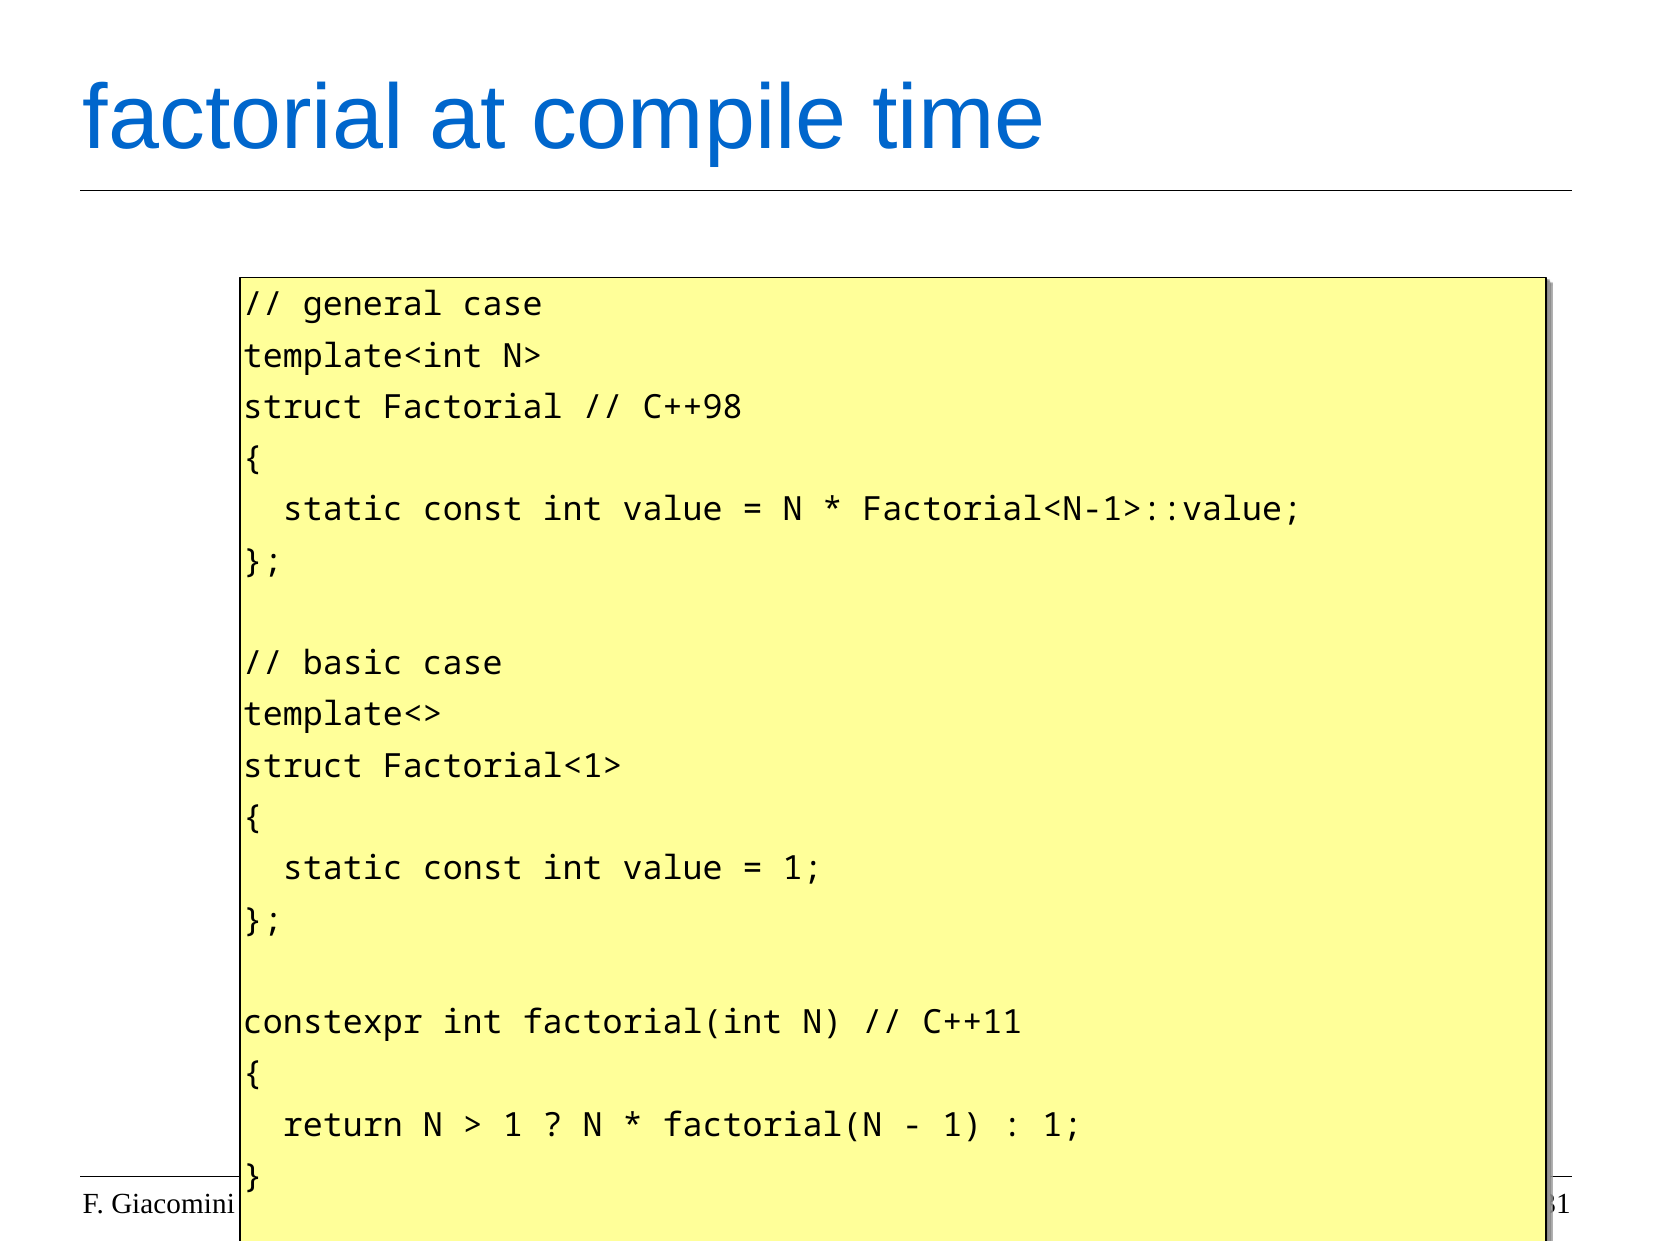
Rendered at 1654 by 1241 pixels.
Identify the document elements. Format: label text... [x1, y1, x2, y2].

title factorial at compile time [82, 49, 1571, 184]
text_box // general case template<int N> struct Factorial // C++98 { static const int value = N * Factorial<N-1>::value; }; // basic case template<> struct Factorial<1> { static const int value = 1; }; constexpr int factorial(int N) // C++11 { return N > 1 ? N * factorial(N - 1) : 1; } constexpr int f1 = Factorial<10>::value; constexpr int f2 = factorial(10); static_assert(f1 == f2, "Factorial<10>::value == factorial(10)"); [240, 277, 1547, 1241]
